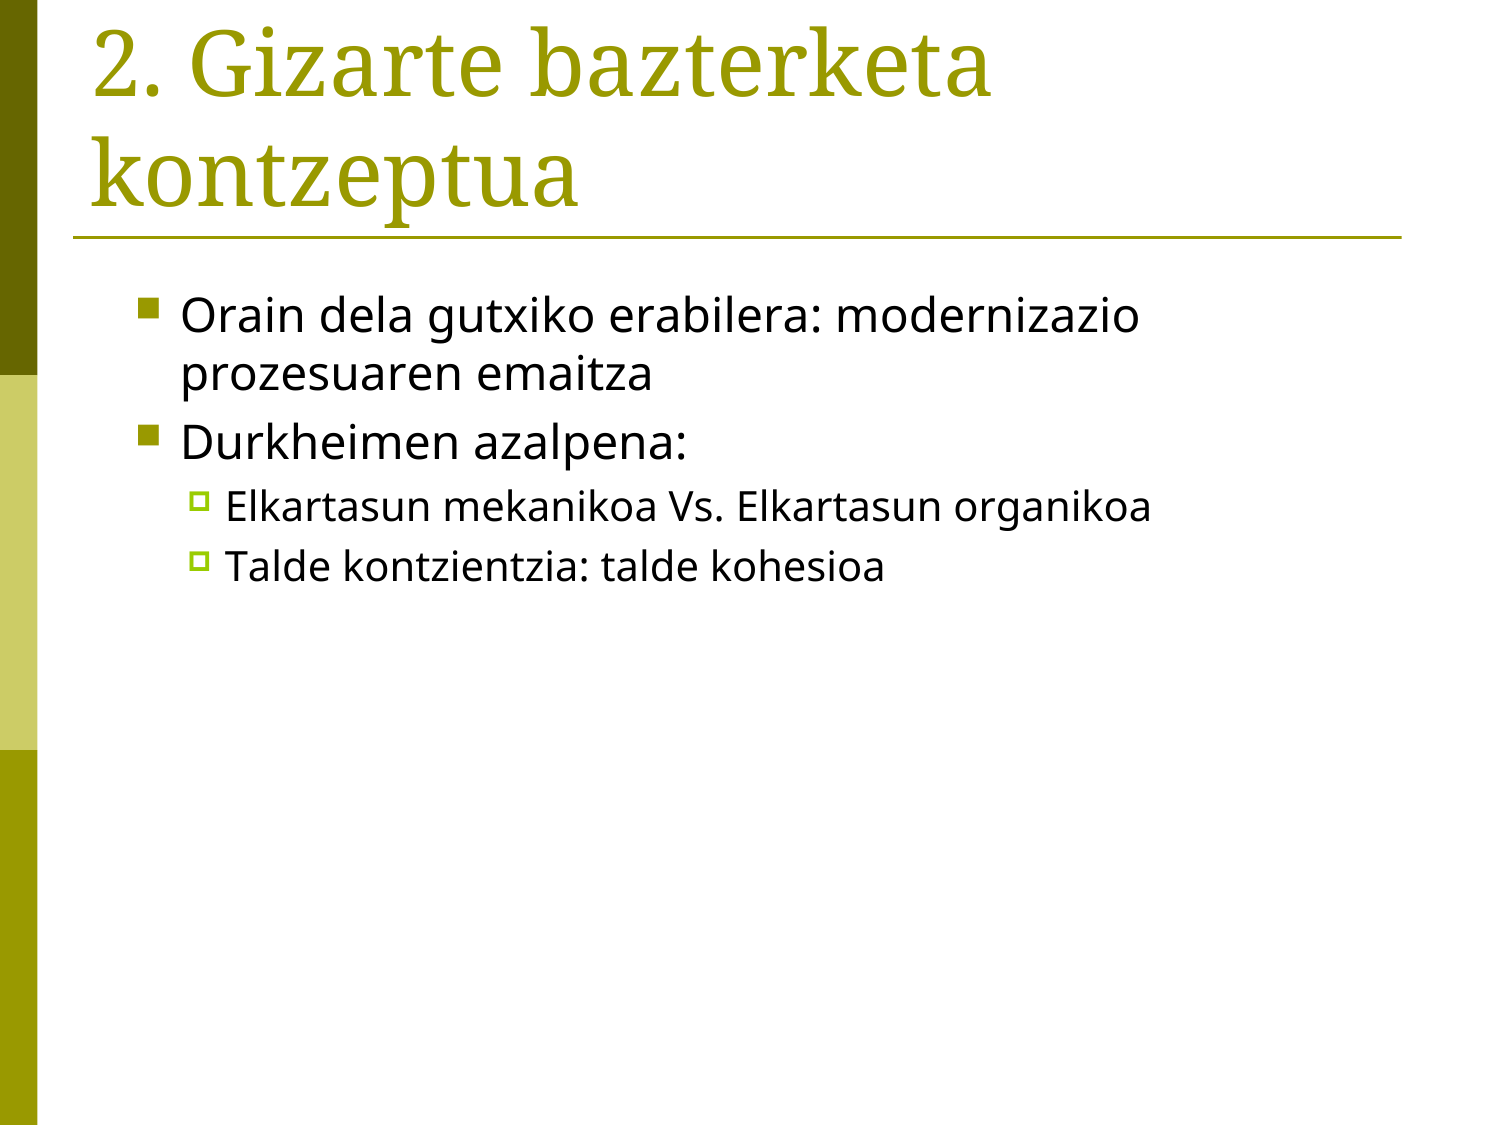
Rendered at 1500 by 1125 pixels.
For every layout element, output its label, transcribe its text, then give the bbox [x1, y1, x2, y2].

title 2. Gizarte bazterketa kontzeptua [75, 45, 1426, 200]
list Orain dela gutxiko erabilera: modernizazio prozesuaren emaitza Durkheimen azalpena: Elkartasun mekanikoa Vs. Elkartasun organikoa Talde kontzientzia: talde kohesioa [75, 200, 1426, 1010]
